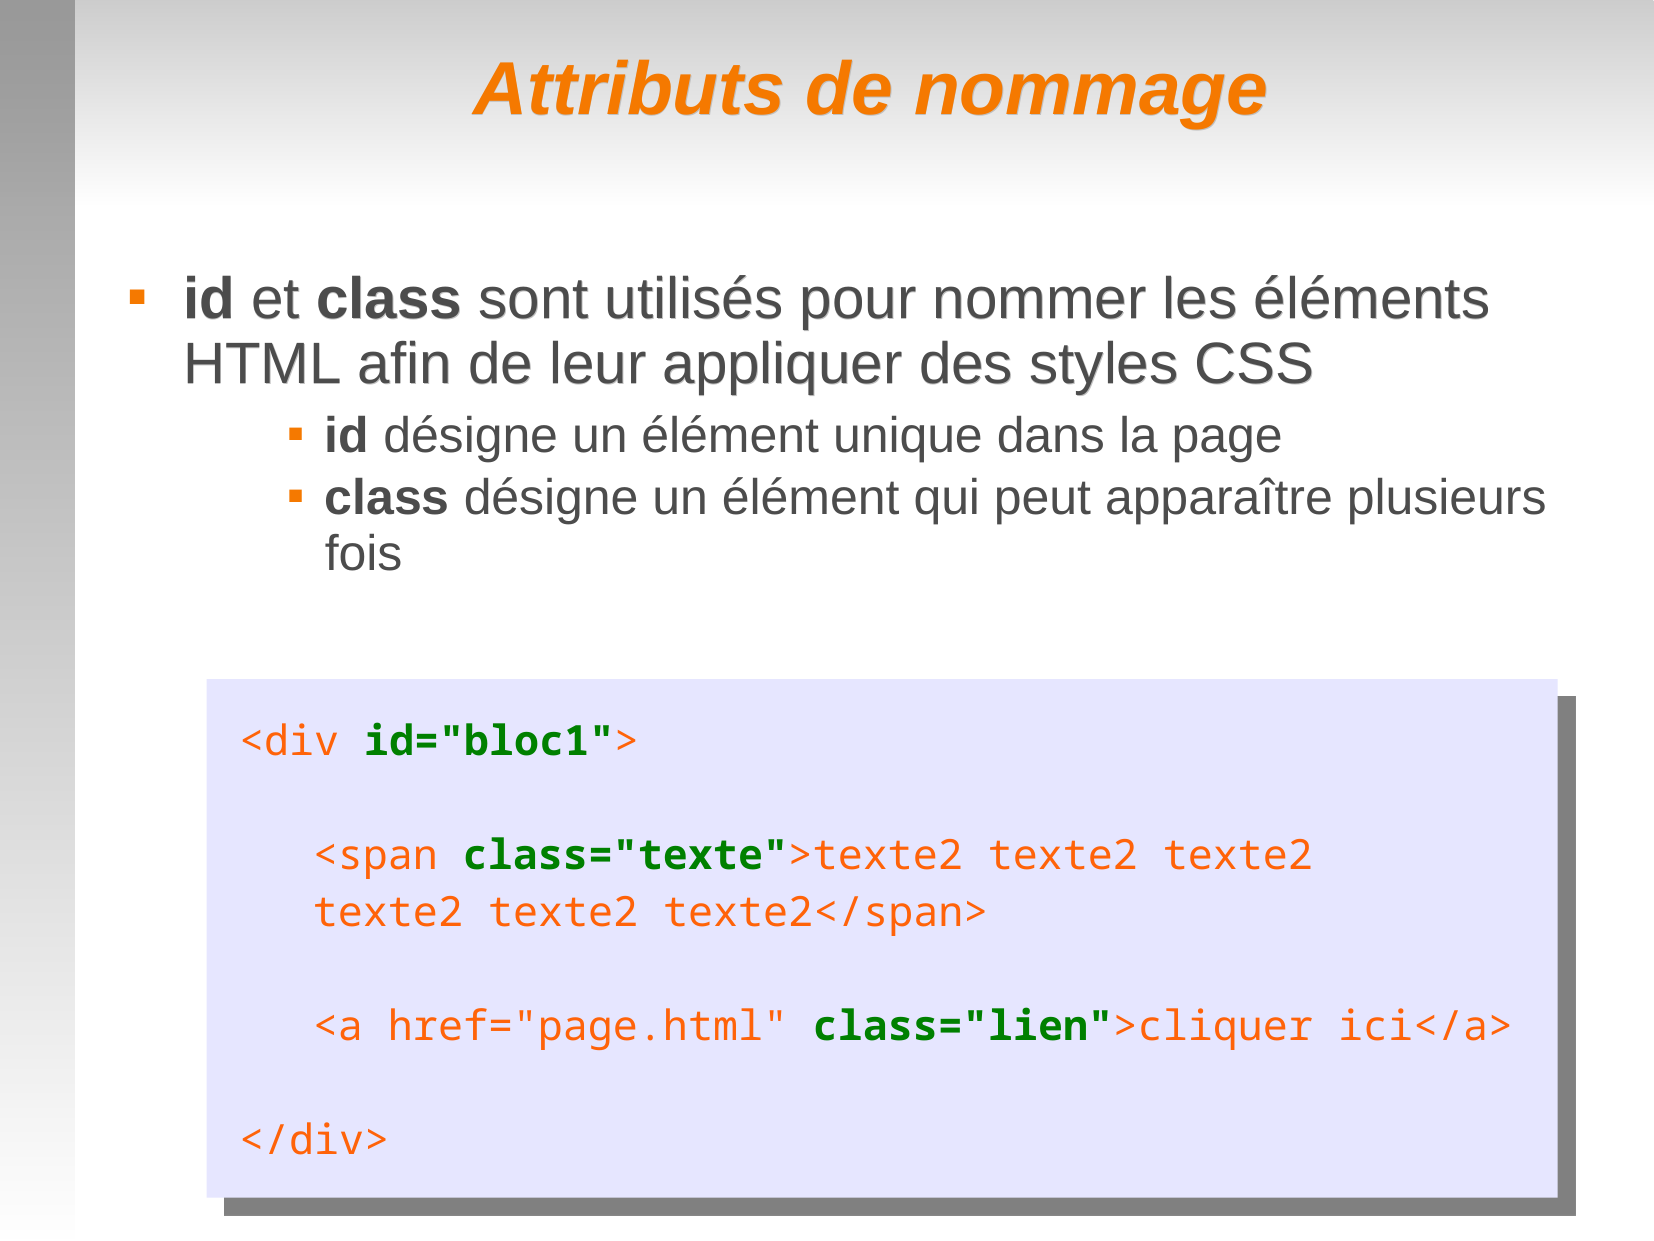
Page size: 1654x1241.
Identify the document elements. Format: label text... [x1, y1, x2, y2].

list id et class sont utilisés pour nommer les éléments HTML afin de leur appliquer des styles CSS id désigne un élément unique dans la page class désigne un élément qui peut apparaître plusieurs fois [112, 265, 1619, 1196]
title Attributs de nommage [88, 0, 1654, 178]
text_box <div id="bloc1"> <span class="texte">texte2 texte2 texte2 texte2 texte2 texte2</span> <a href="page.html" class="lien">cliquer ici</a> </div> [206, 679, 1558, 1134]
